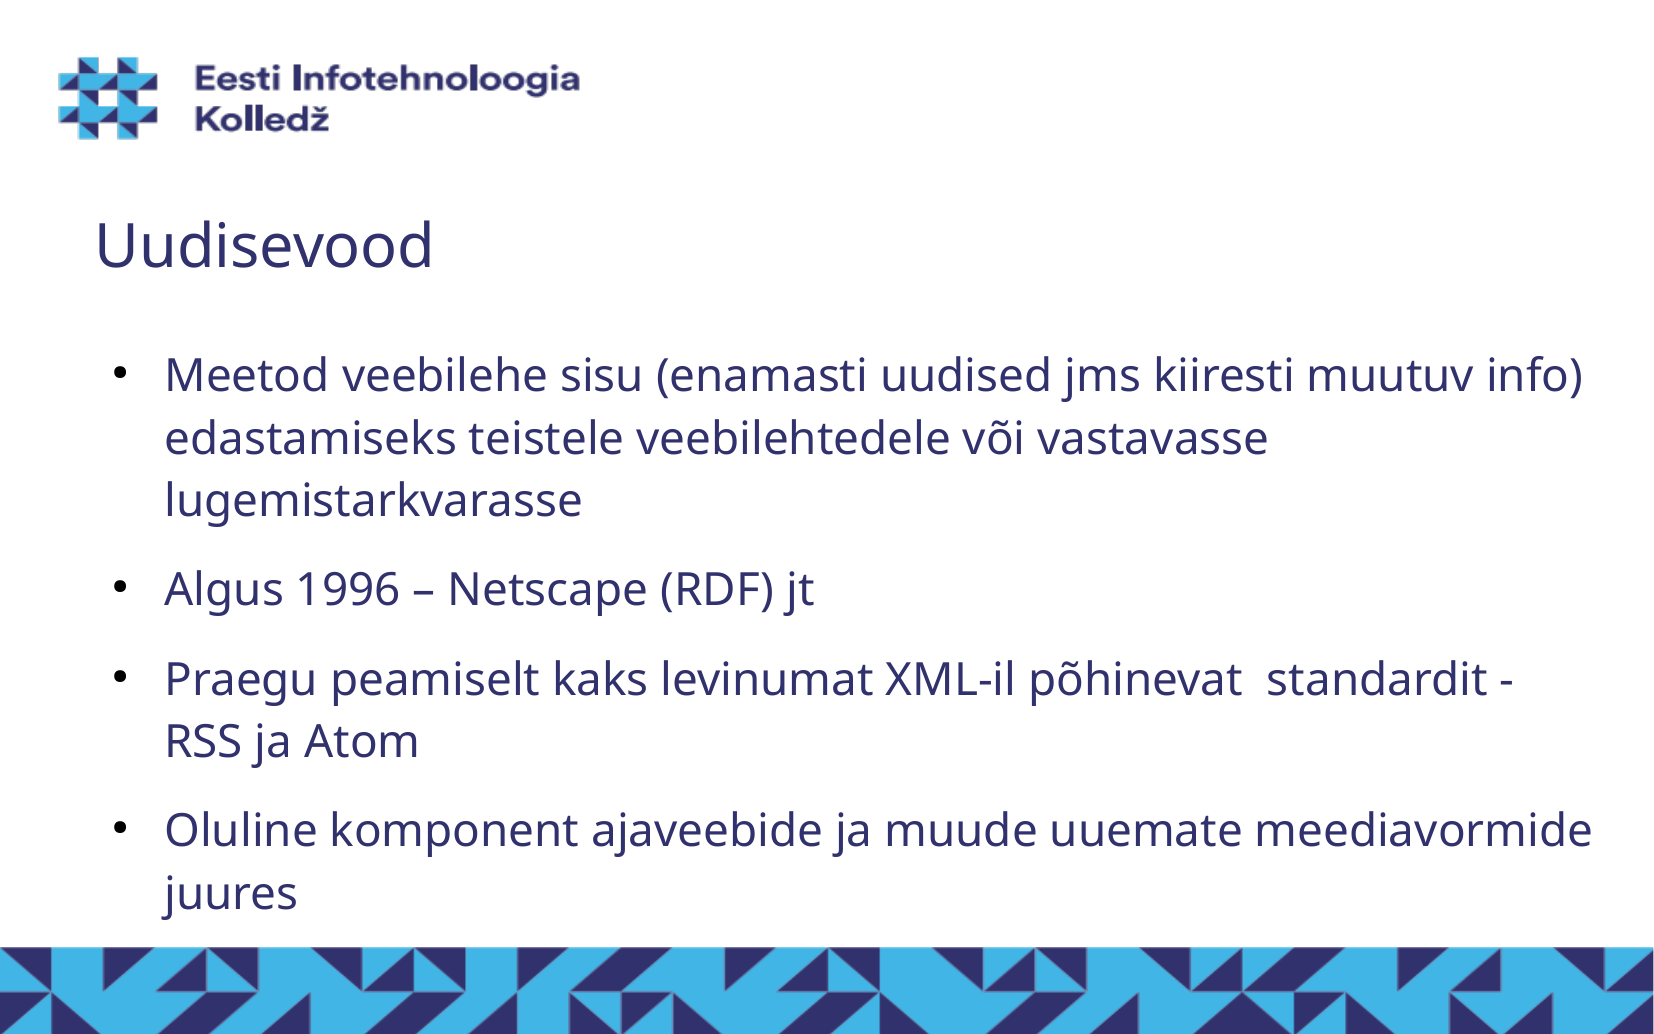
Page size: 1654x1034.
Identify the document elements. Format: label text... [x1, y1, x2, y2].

title Uudisevood [94, 157, 1607, 330]
list Meetod veebilehe sisu (enamasti uudised jms kiiresti muutuv info) edastamiseks teistele veebilehtedele või vastavasse lugemistarkvarasse Algus 1996 – Netscape (RDF) jt Praegu peamiselt kaks levinumat XML-il põhinevat standardit - RSS ja Atom Oluline komponent ajaveebide ja muude uuemate meediavormide juures [94, 342, 1607, 926]
